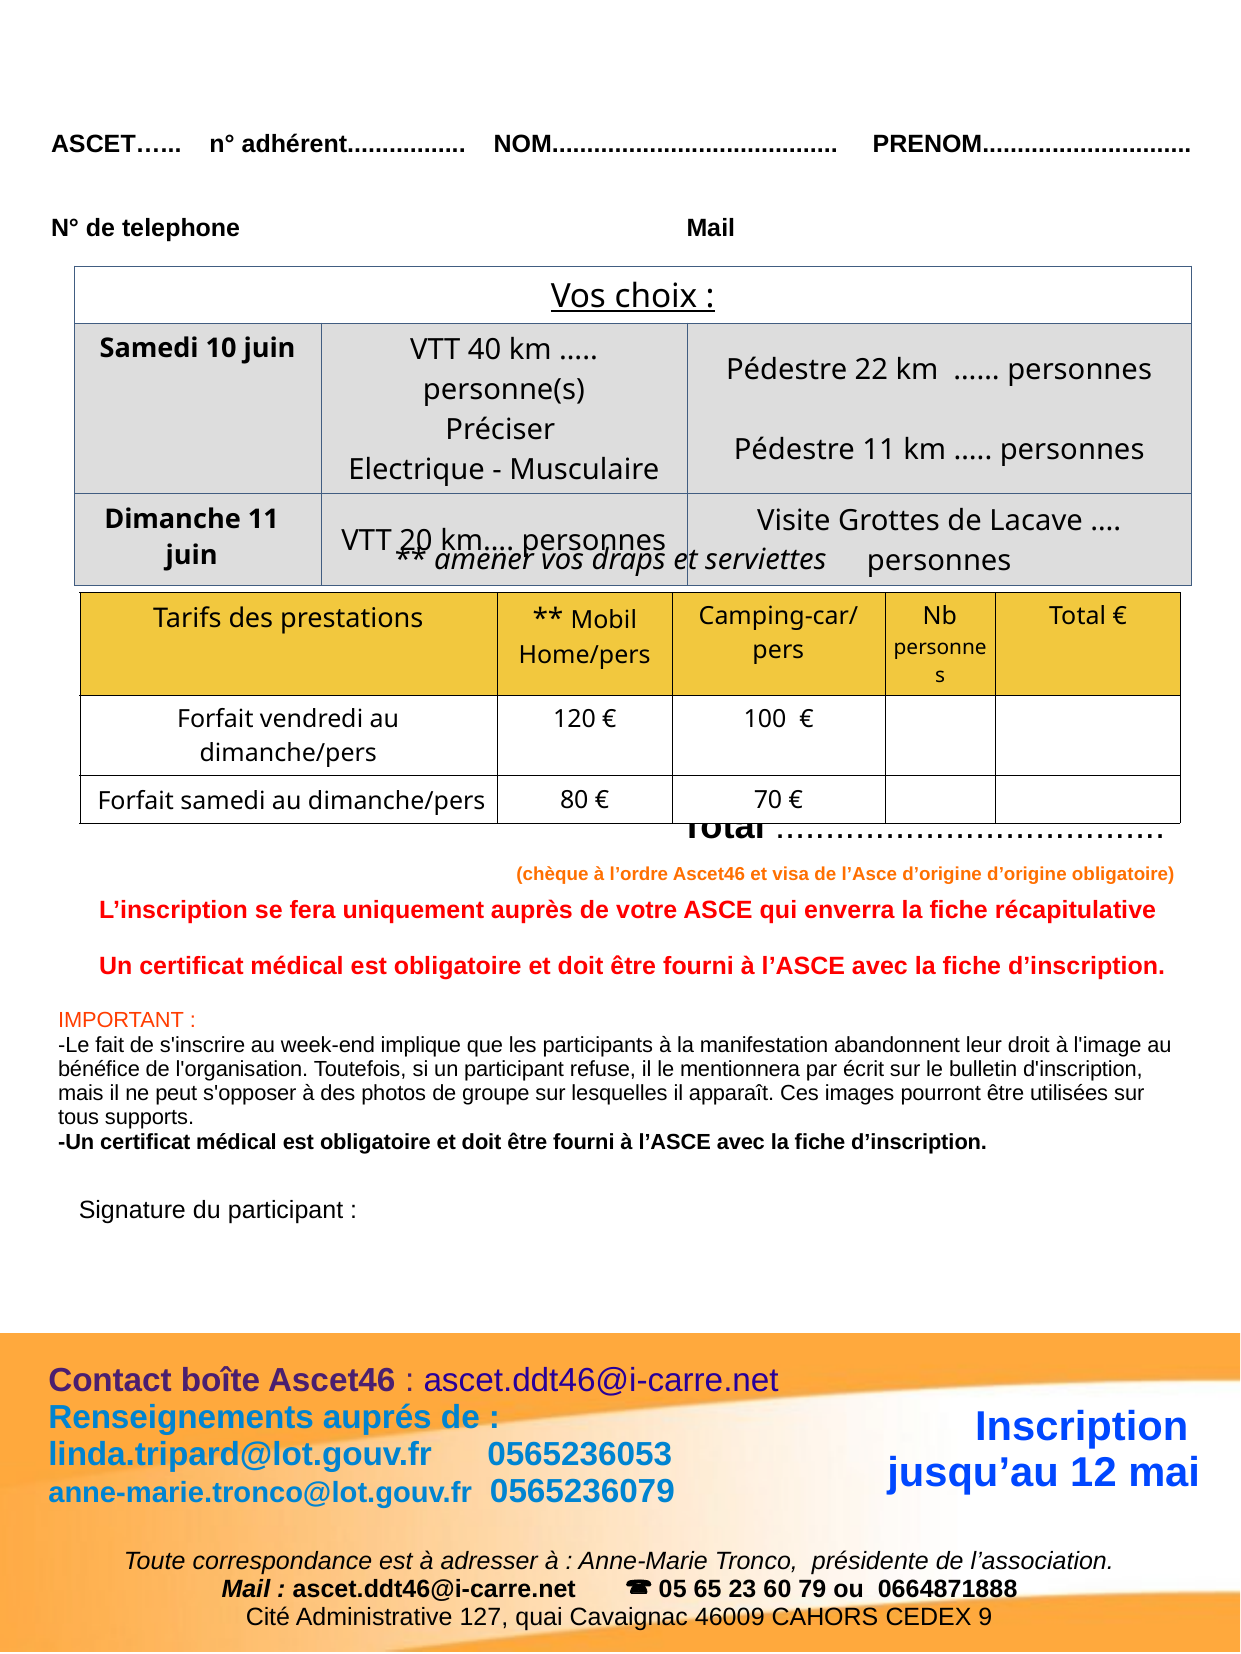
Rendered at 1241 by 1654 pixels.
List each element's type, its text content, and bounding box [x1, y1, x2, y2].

text_box ASCET…... n° adhérent................. NOM......................................... PRENOM.............................. N° de telephone Mail [36, 122, 1210, 249]
table_cell VTT 40 km ….. personne(s) Préciser Electrique - Musculaire [322, 324, 687, 493]
text_box Total :...................................... [616, 823, 1181, 856]
table_cell Pédestre 22 km …… personnes Pédestre 11 km ….. personnes [688, 324, 1191, 493]
table_cell Forfait samedi au dimanche/pers [81, 776, 497, 823]
text_box Signature du participant : [63, 1188, 415, 1232]
table_cell Samedi 10 juin [75, 324, 321, 493]
text_box (chèque à l’ordre Ascet46 et visa de l’Asce d’origine d’origine obligatoire) [501, 856, 1241, 895]
table_header Total € [996, 593, 1180, 695]
table_header ** Mobil Home/pers [498, 593, 672, 695]
text_box ** amener vos draps et serviettes [379, 530, 992, 587]
table_header Nb personnes [886, 593, 995, 695]
table_cell VTT 20 km…. personnes [322, 494, 687, 585]
text_box Toute correspondance est à adresser à : Anne-Marie Tronco, présidente de l’association. Mail : ascet.ddt46@i-carre.net  05 65 23 60 79 ou 0664871888 Cité Administrative 127, quai Cavaignac 46009 CAHORS CEDEX 9 [0, 1546, 1241, 1654]
table_cell 120 € [498, 696, 672, 775]
table_cell 80 € [498, 776, 672, 823]
table_header Camping-car/pers [673, 593, 885, 695]
table_cell [886, 696, 995, 775]
text_box IMPORTANT : -Le fait de s'inscrire au week-end implique que les participants à la manifestation abandonnent leur droit à l'image au bénéfice de l'organisation. Toutefois, si un participant refuse, il le mentionnera par écrit sur le bulletin d'inscription, mais il ne peut s'opposer à des photos de groupe sur lesquelles il apparaît. Ces images pourront être utilisées sur tous supports. -Un certificat médical est obligatoire et doit être fourni à l’ASCE avec la fiche d’inscription. [43, 1000, 1192, 1162]
table_cell [886, 776, 995, 823]
text_box Inscription jusqu’au 12 mai [838, 1402, 1201, 1526]
table_cell Visite Grottes de Lacave …. personnes [688, 494, 1191, 585]
table_cell Forfait vendredi au dimanche/pers [81, 696, 497, 775]
text_box L’inscription se fera uniquement auprès de votre ASCE qui enverra la fiche récapitulative Un certificat médical est obligatoire et doit être fourni à l’ASCE avec la fiche d’inscription. [84, 888, 1204, 1001]
picture [0, 1333, 1241, 1546]
table_cell [996, 776, 1180, 823]
table_cell 100 € [673, 696, 885, 775]
text_box Contact boîte Ascet46 : ascet.ddt46@i-carre.net Renseignements auprés de : linda.tripard@lot.gouv.fr 0565236053 anne-marie.tronco@lot.gouv.fr 0565236079 [48, 1361, 817, 1546]
table_cell [996, 696, 1180, 775]
table_header Vos choix : [75, 267, 1191, 323]
table_cell 70 € [673, 776, 885, 823]
table_cell Dimanche 11 juin [75, 494, 321, 585]
table_header Tarifs des prestations [81, 593, 497, 695]
